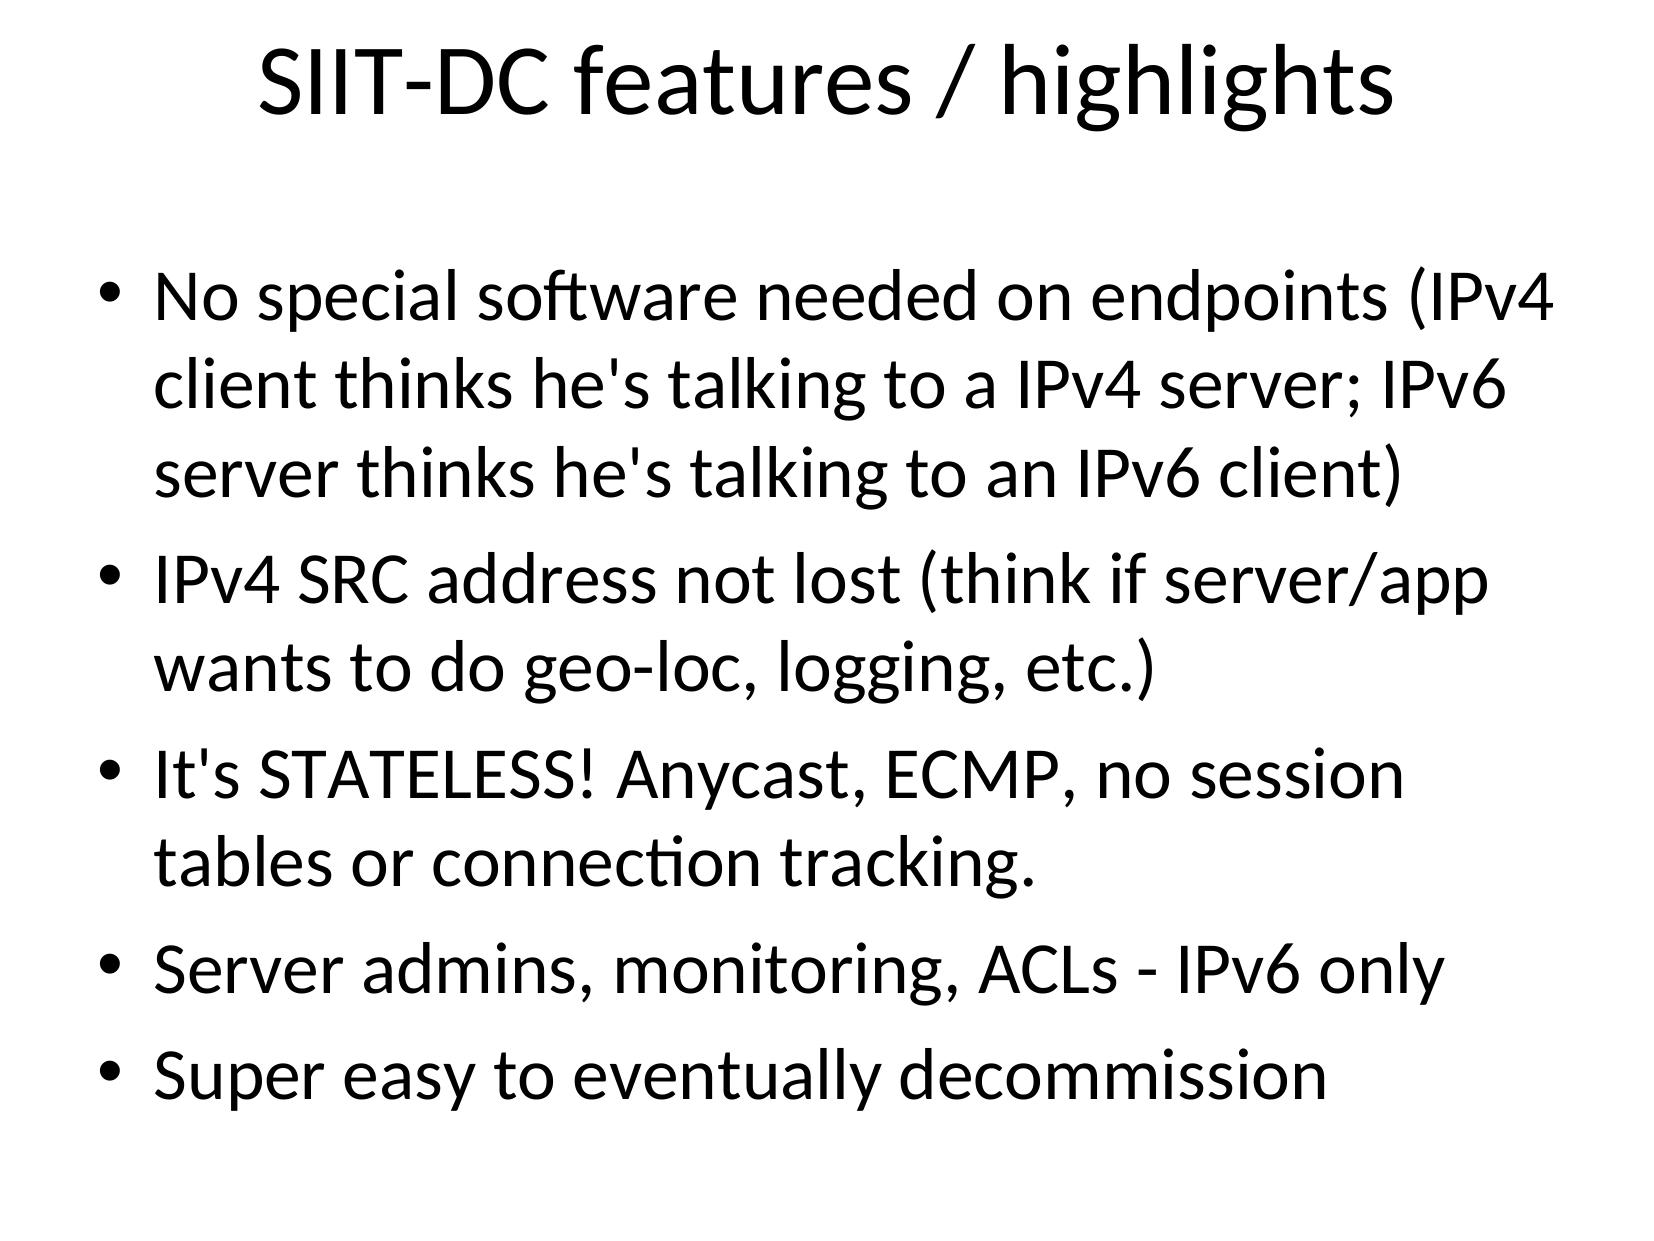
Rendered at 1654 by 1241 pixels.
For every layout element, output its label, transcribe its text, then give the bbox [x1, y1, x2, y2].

title SIIT-DC features / highlights [82, 0, 1571, 178]
list No special software needed on endpoints (IPv4 client thinks he's talking to a IPv4 server; IPv6 server thinks he's talking to an IPv6 client) IPv4 SRC address not lost (think if server/app wants to do geo-loc, logging, etc.) It's STATELESS! Anycast, ECMP, no session tables or connection tracking. Server admins, monitoring, ACLs - IPv6 only Super easy to eventually decommission [82, 239, 1571, 1123]
